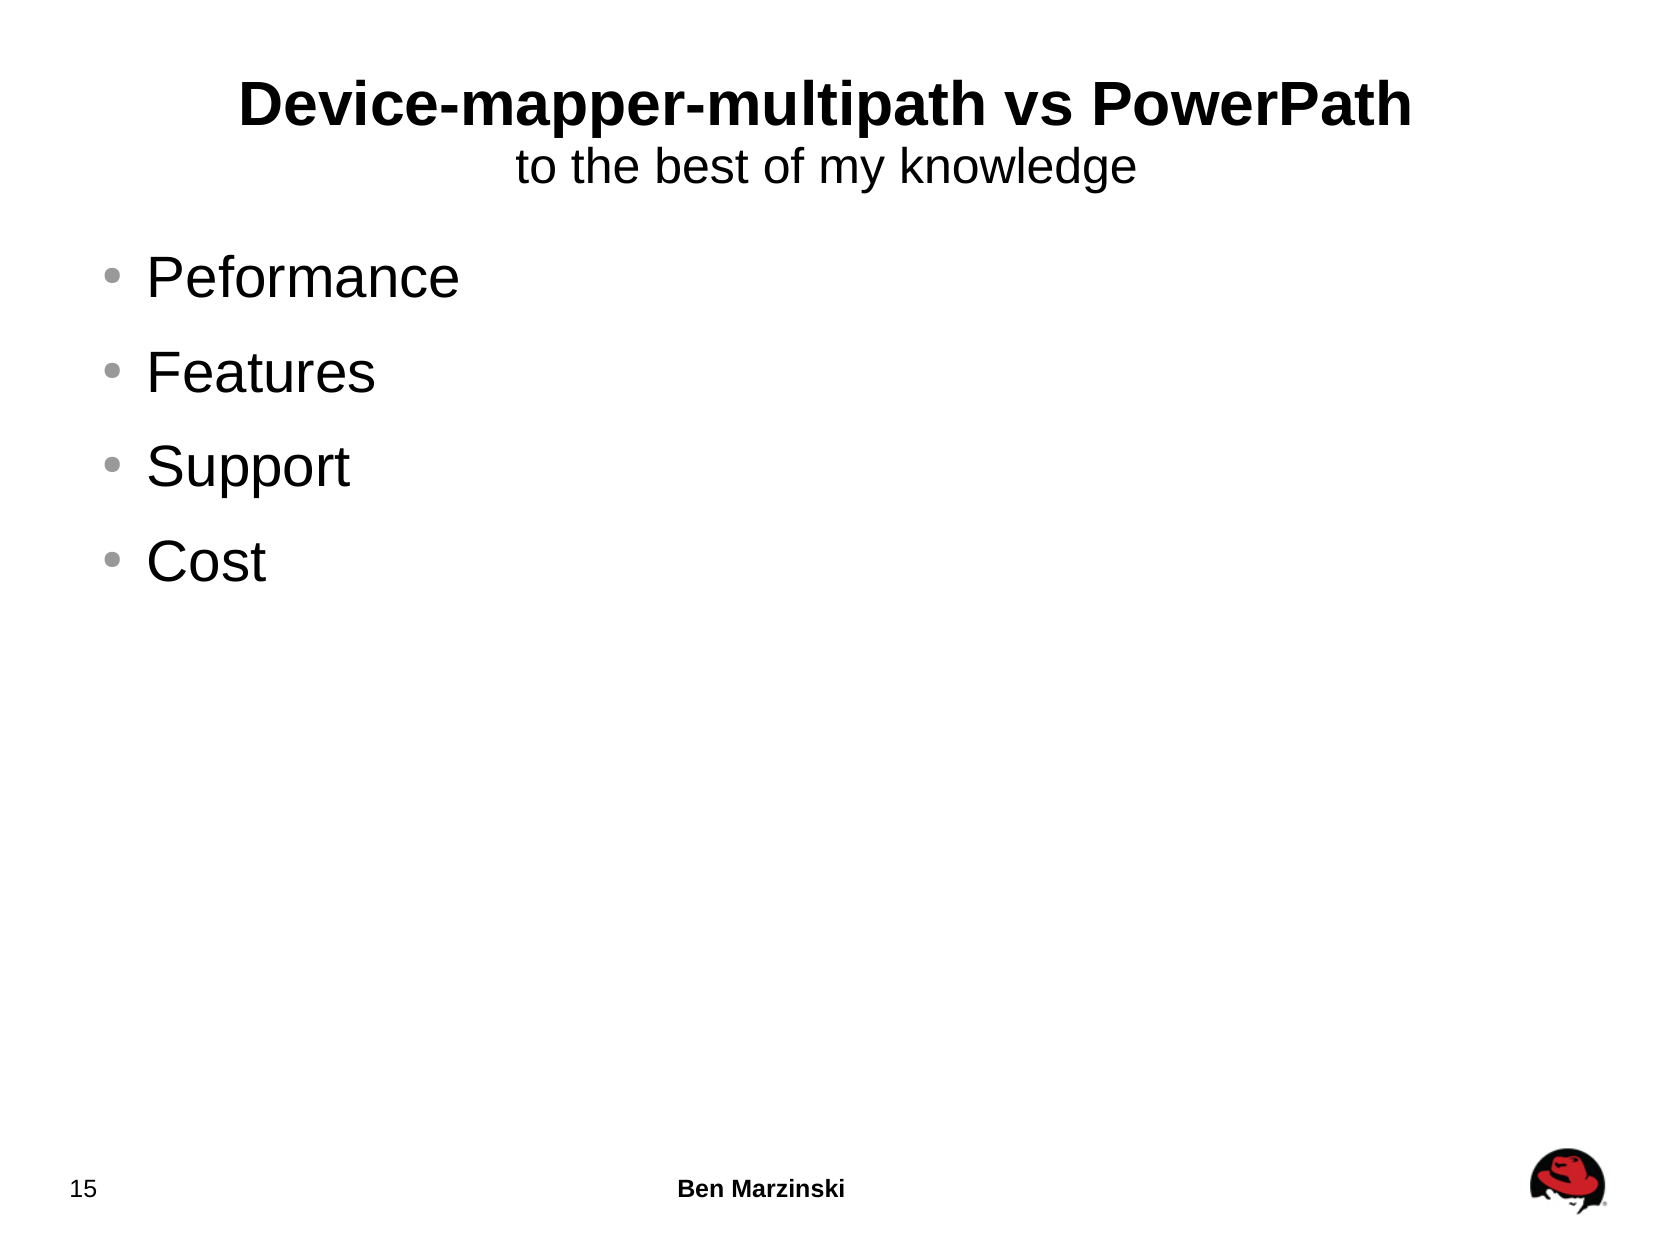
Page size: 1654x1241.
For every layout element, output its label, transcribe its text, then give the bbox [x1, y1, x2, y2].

list Peformance Features Support Cost [86, 244, 1576, 1024]
picture [1529, 1146, 1613, 1224]
title Device-mapper-multipath vs PowerPath to the best of my knowledge [82, 45, 1571, 218]
